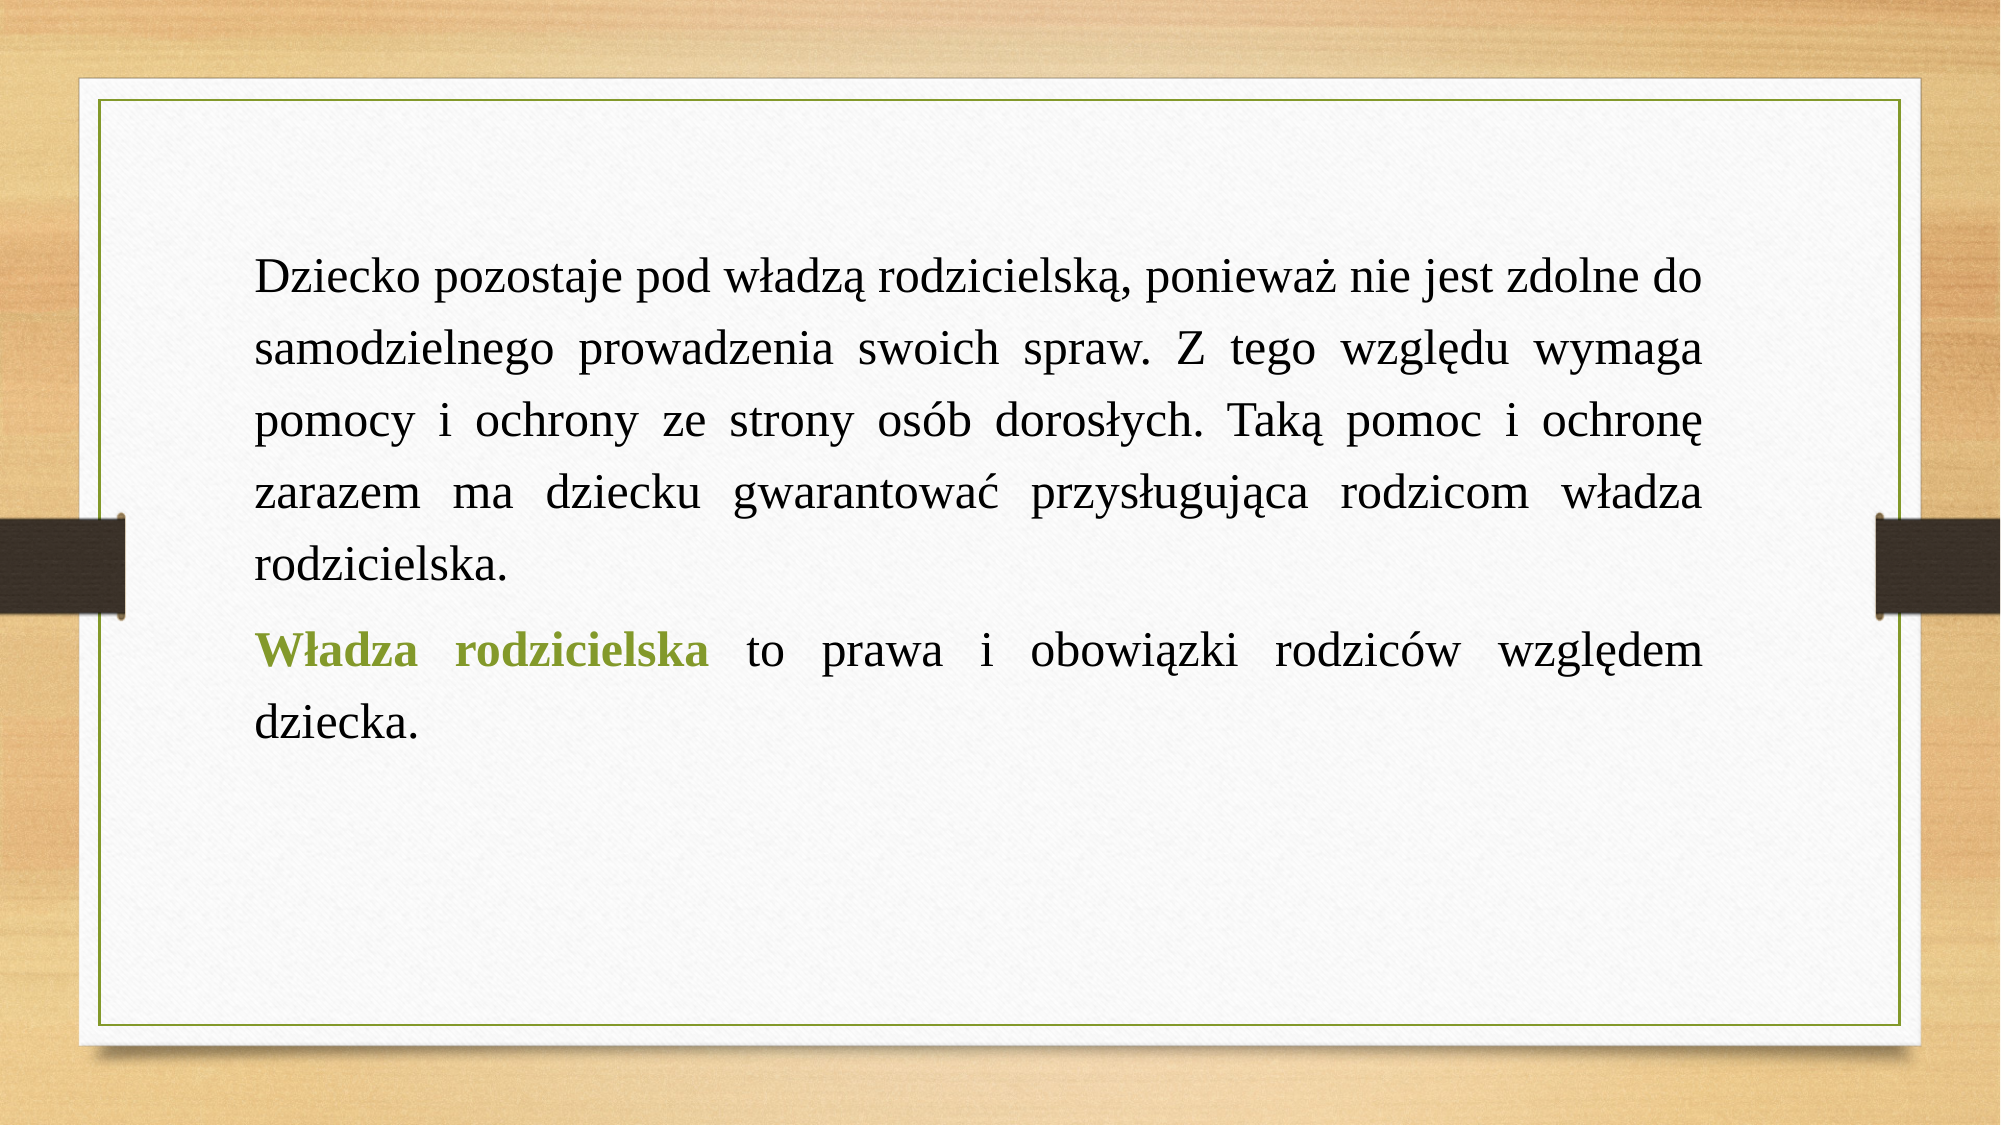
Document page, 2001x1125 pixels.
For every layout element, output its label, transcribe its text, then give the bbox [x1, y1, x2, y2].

picture [0, 0, 2001, 1125]
text_box Dziecko pozostaje pod władzą rodzicielską, ponieważ nie jest zdolne do samodzielnego prowadzenia swoich spraw. Z tego względu wymaga pomocy i ochrony ze strony osób dorosłych. Taką pomoc i ochronę zarazem ma dziecku gwarantować przysługująca rodzicom władza rodzicielska. Władza rodzicielska to prawa i obowiązki rodziców względem dziecka. [239, 222, 1719, 930]
